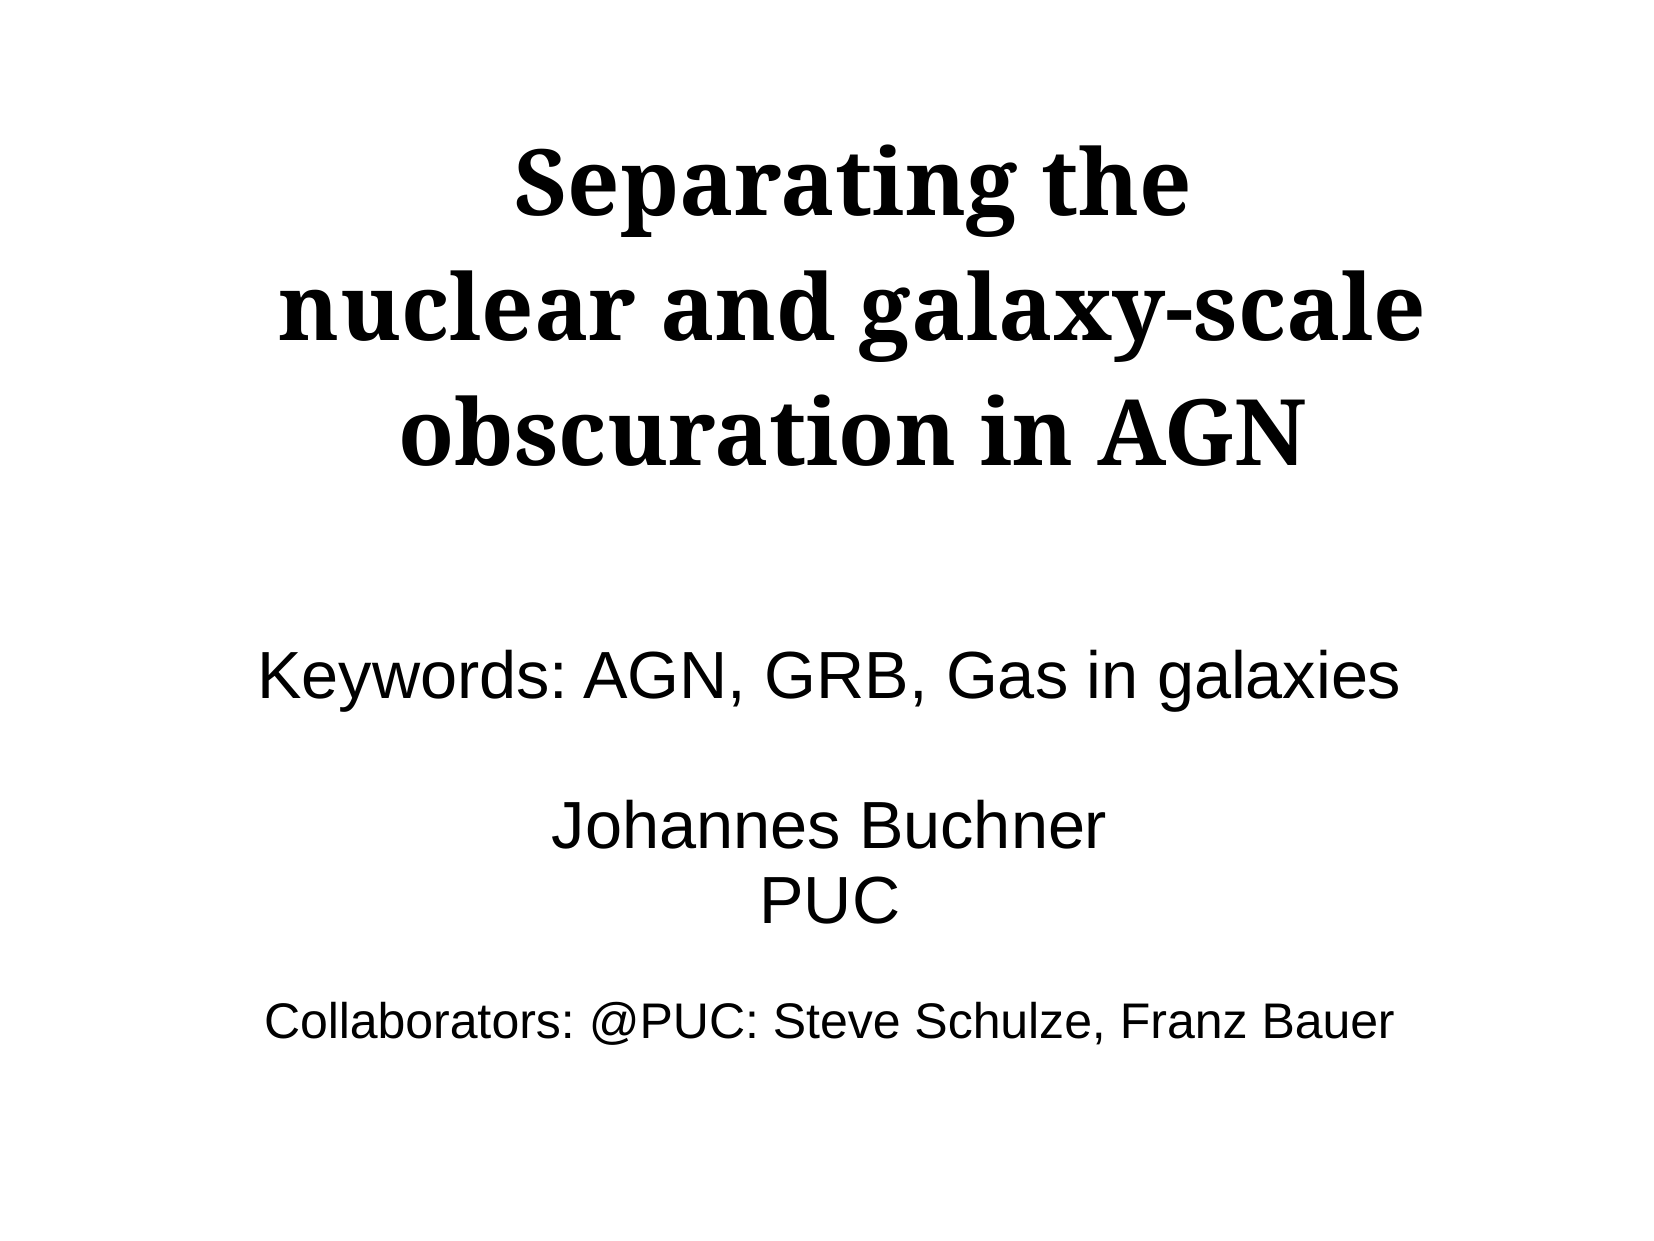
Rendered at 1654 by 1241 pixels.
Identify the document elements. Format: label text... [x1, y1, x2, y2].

text_box Keywords: AGN, GRB, Gas in galaxies Johannes Buchner PUC Collaborators: @PUC: Steve Schulze, Franz Bauer [77, 556, 1582, 1150]
title Separating the nuclear and galaxy-scale obscuration in AGN [71, 110, 1636, 500]
